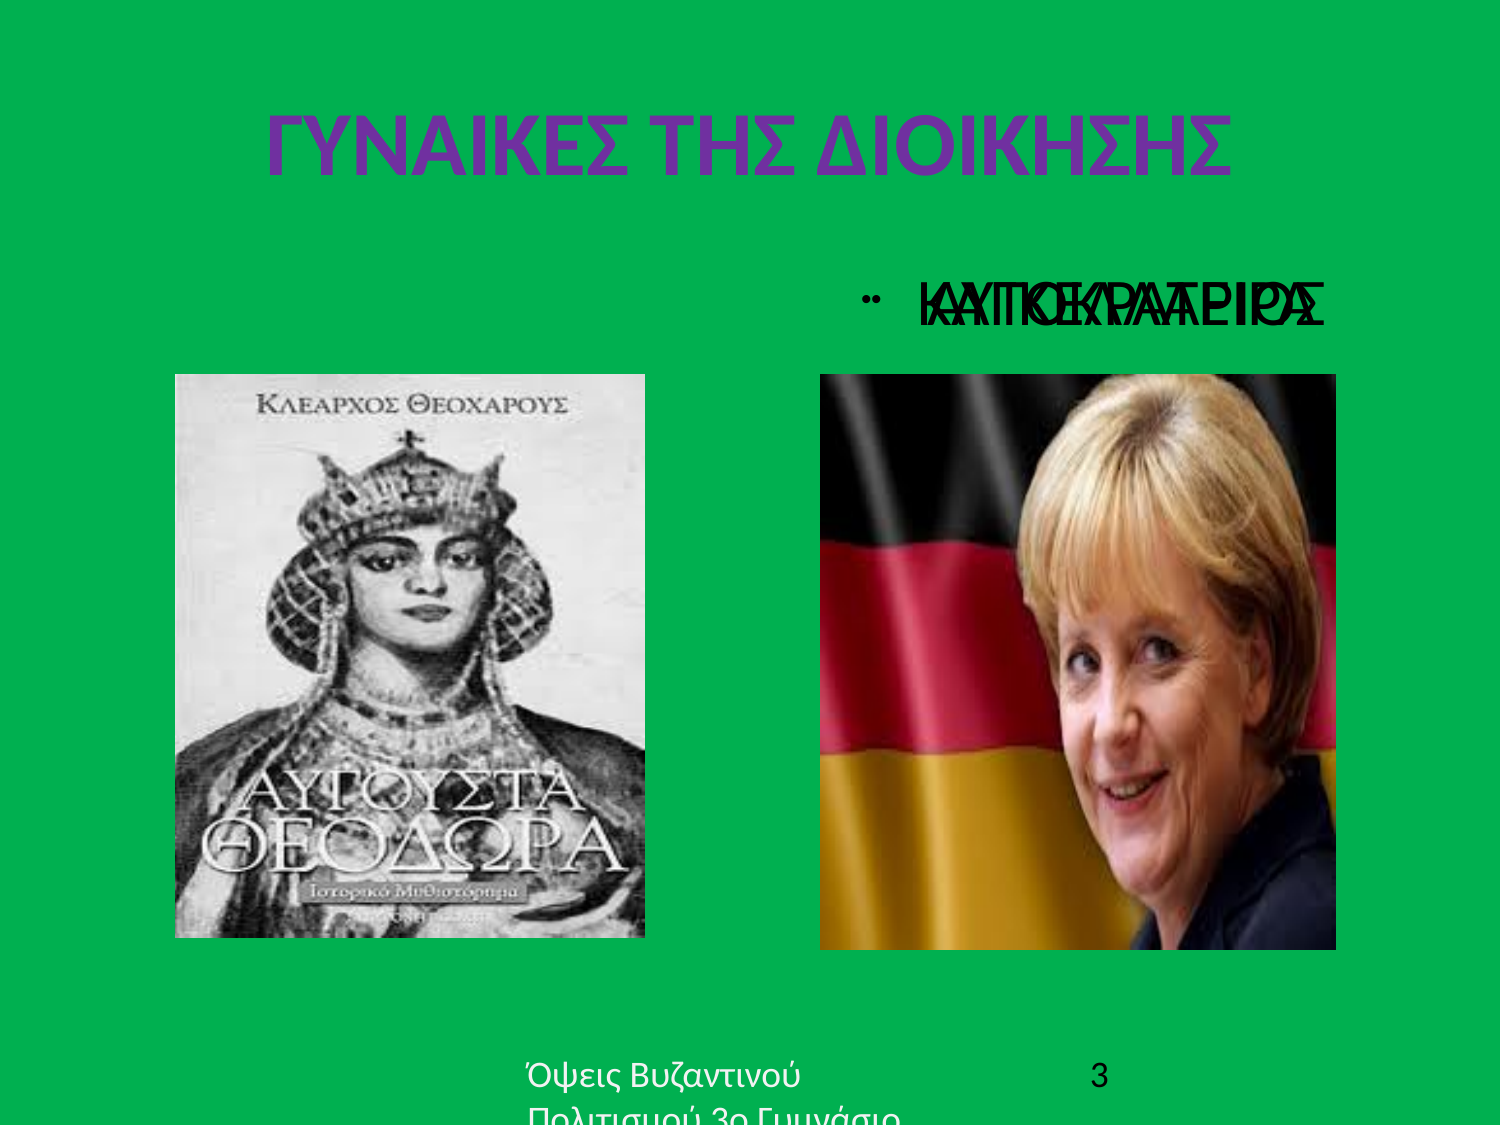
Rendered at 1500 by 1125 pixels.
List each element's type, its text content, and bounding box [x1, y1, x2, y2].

footer Όψεις Βυζαντινού Πολιτισμού 3ο Γυμνάσιο Τρικάλων [512, 1042, 988, 1103]
title ΓΥΝΑΙΚΕΣ ΤΗΣ ΔΙΟΙΚΗΣΗΣ [75, 45, 1425, 233]
picture [175, 374, 645, 938]
picture [820, 374, 1336, 950]
list ΚΑΓΚΕΛΛΑΡΙΟΣ [761, 251, 1425, 357]
slide_number <αριθμός> [1074, 1042, 1425, 1103]
